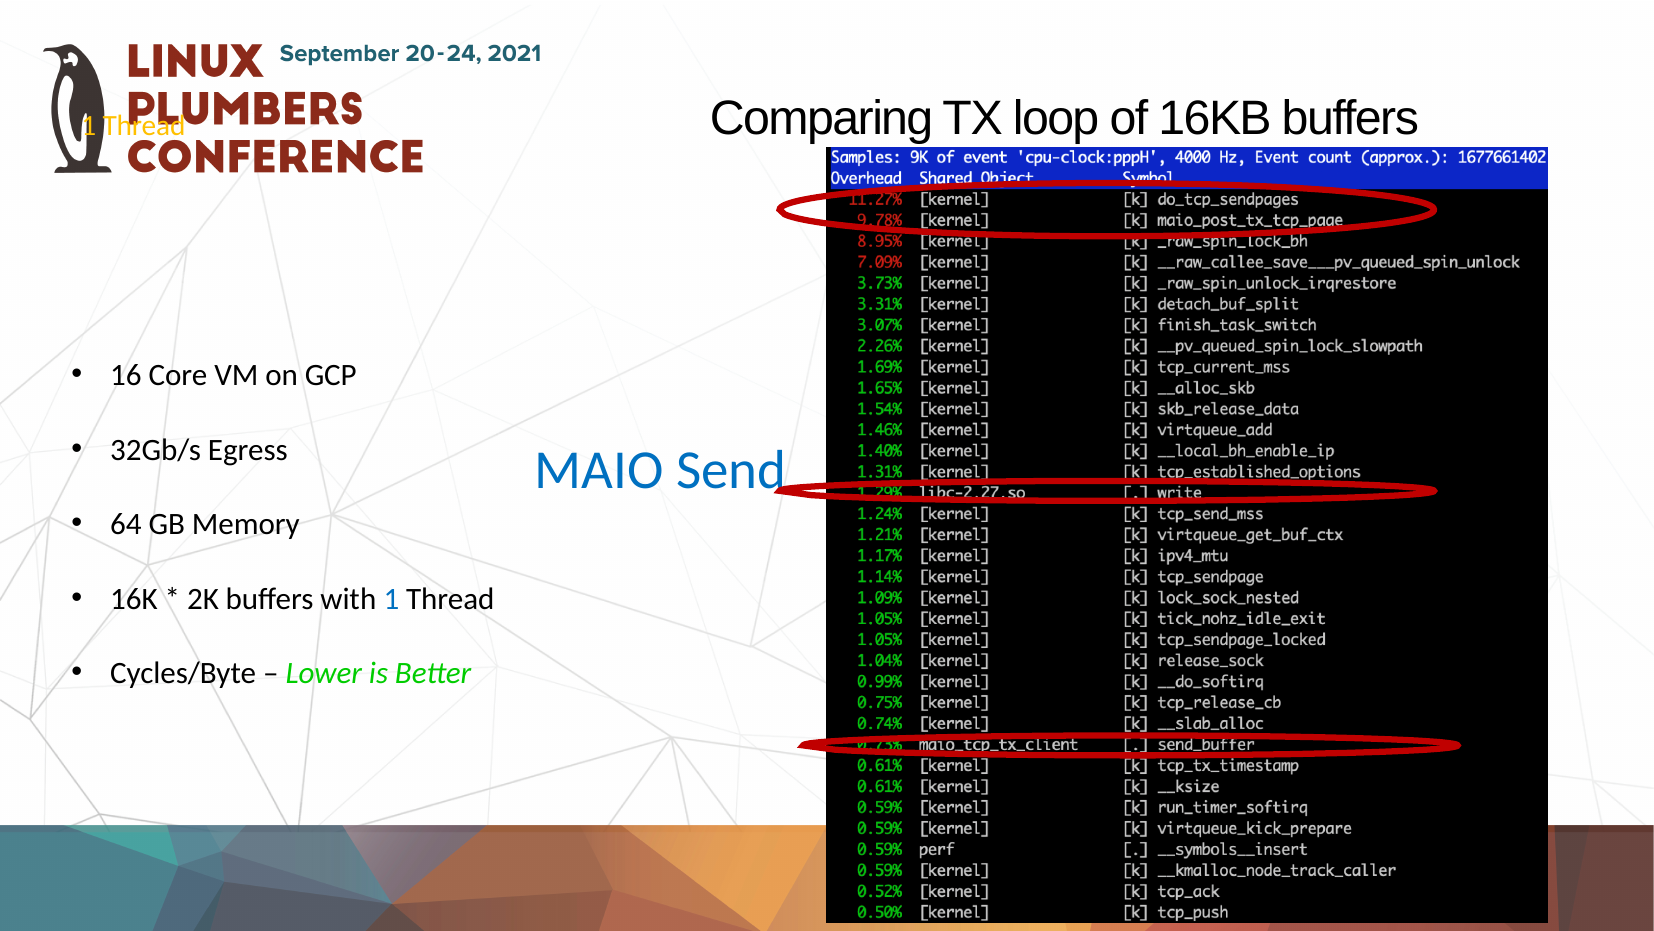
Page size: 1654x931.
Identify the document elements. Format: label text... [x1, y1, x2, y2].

text_box 16 Core VM on GCP 32Gb/s Egress 64 GB Memory 16K * 2K buffers with 1 Thread Cycles/Byte – Lower is Better [65, 309, 507, 691]
picture [826, 147, 1548, 923]
picture [826, 485, 1406, 497]
picture [832, 739, 1433, 752]
title Comparing TX loop of 16KB buffers [570, 37, 1571, 110]
text_box 1 Thread [81, 110, 1572, 144]
title Comparing TX loop of 16KB buffers [570, 144, 1571, 193]
text_box MAIO Send [528, 425, 796, 508]
picture [826, 187, 1429, 233]
